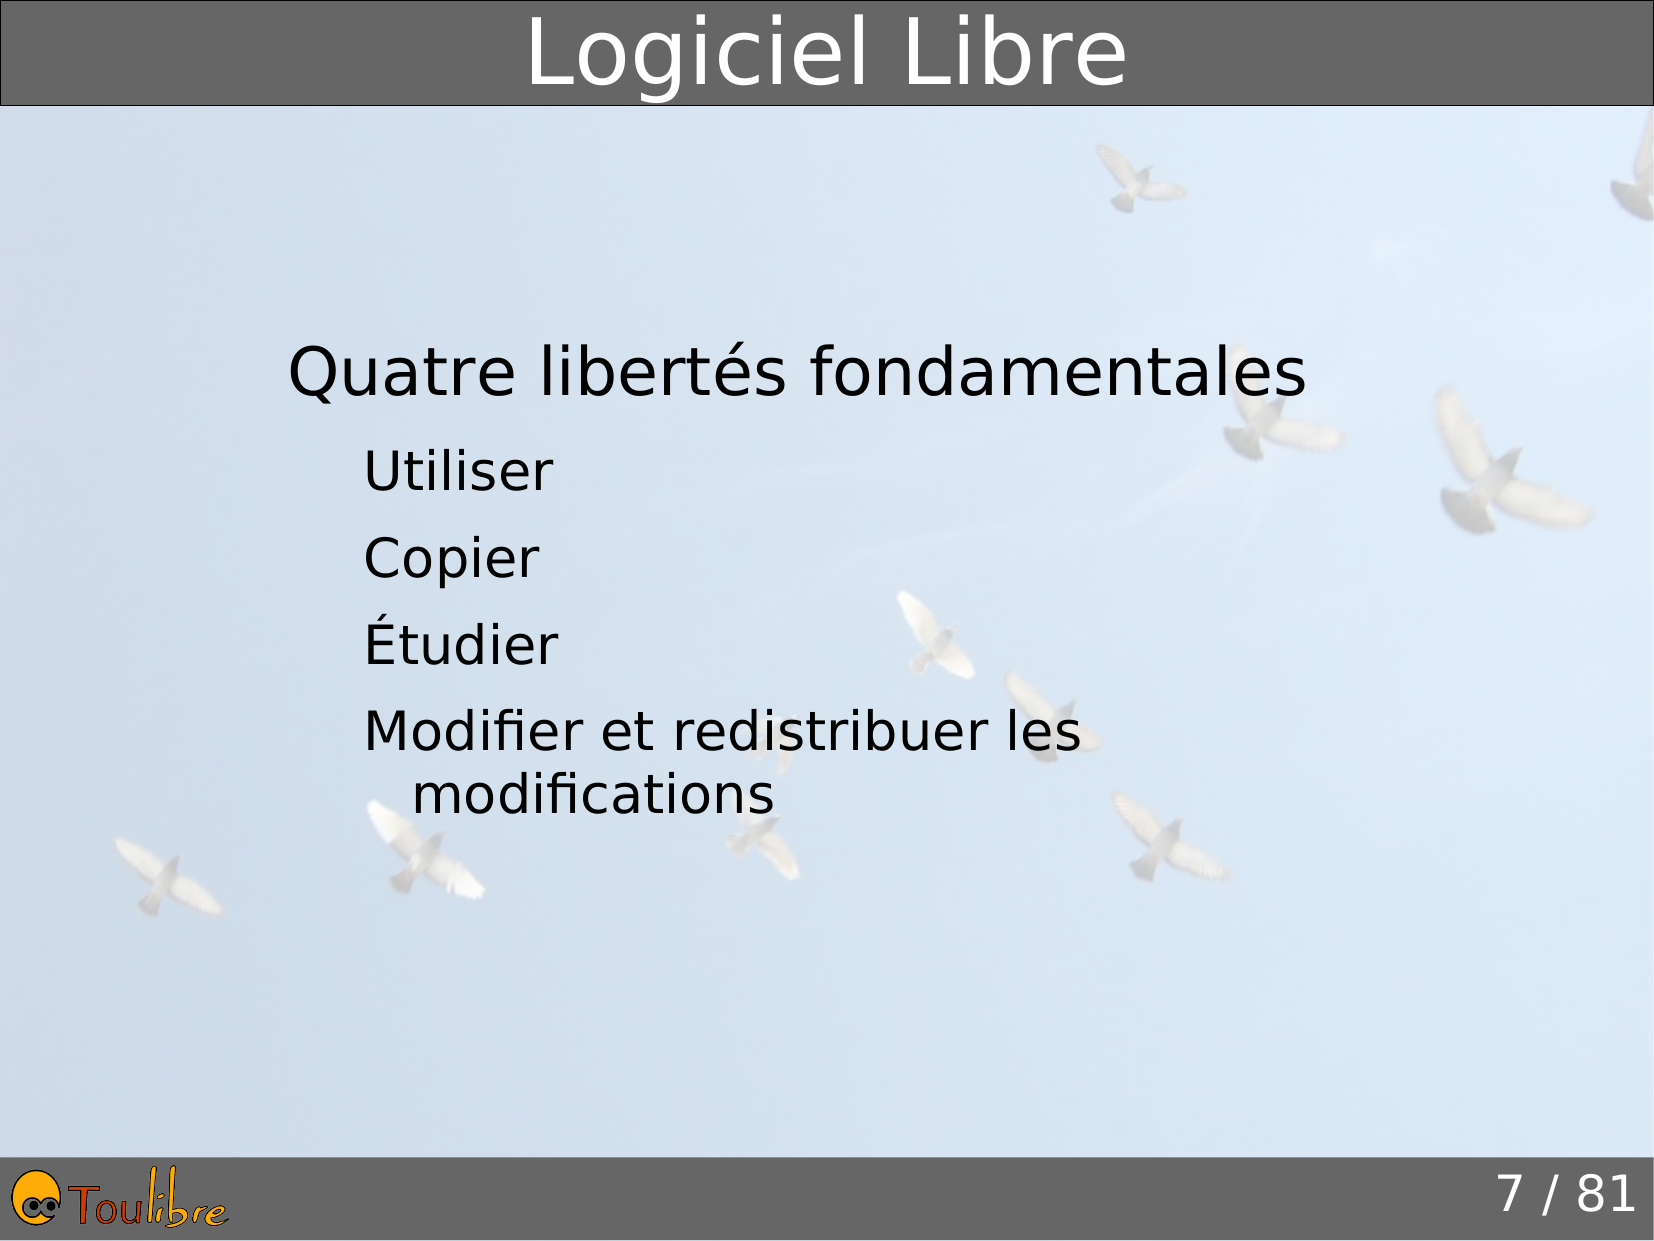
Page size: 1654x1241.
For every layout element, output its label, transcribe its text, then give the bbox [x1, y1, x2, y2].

list Quatre libertés fondamentales Utiliser Copier Étudier Modifier et redistribuer les modifications [269, 333, 1421, 827]
title Logiciel Libre [0, 0, 1654, 107]
picture [11, 1165, 229, 1228]
